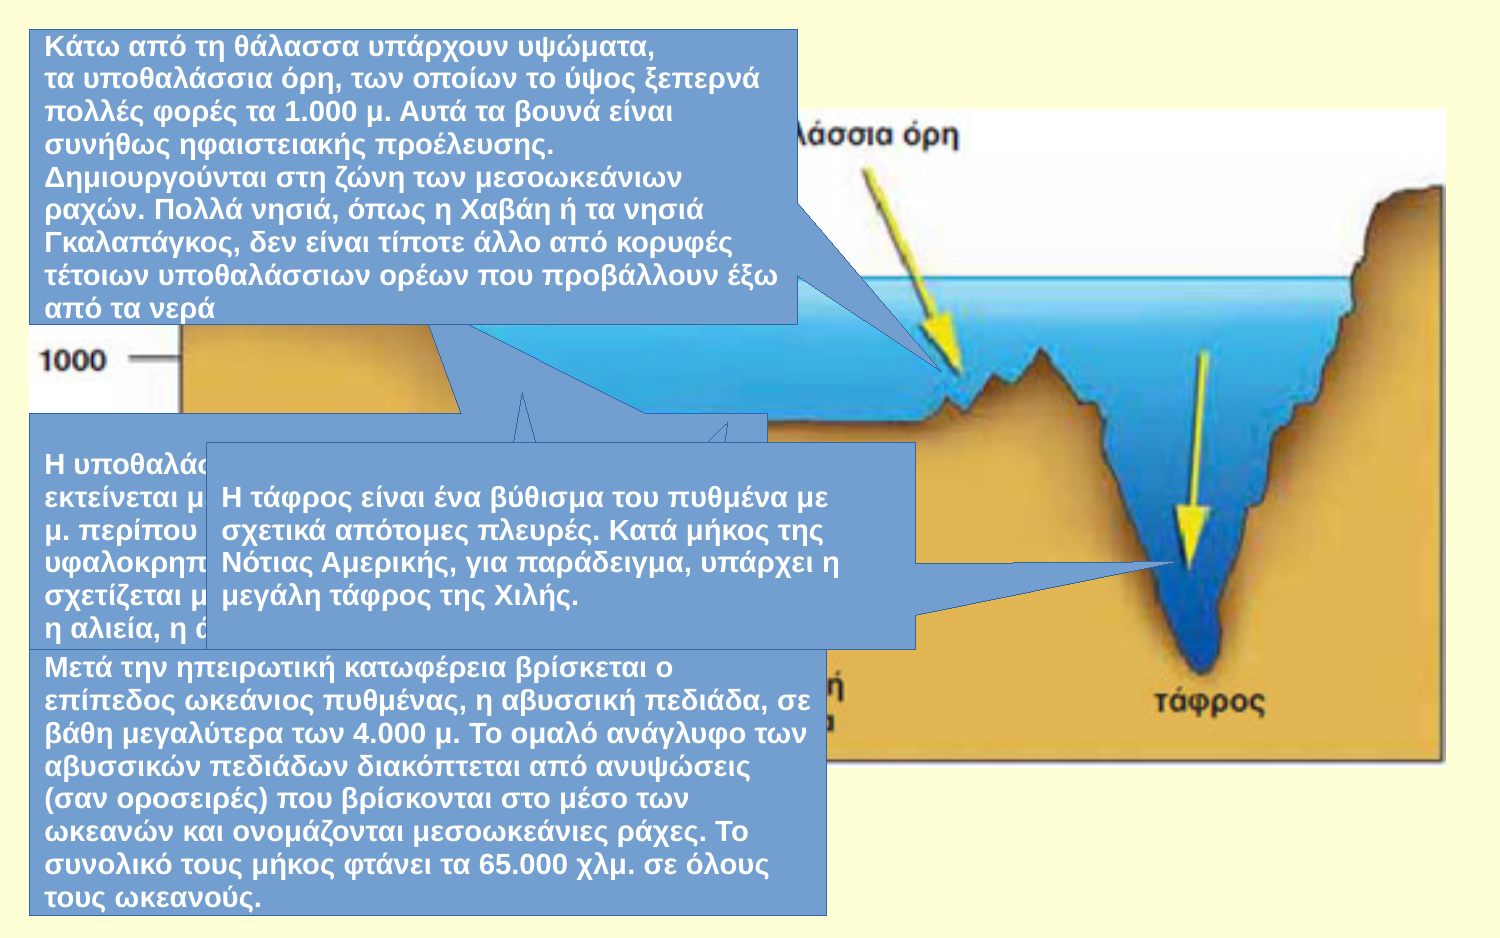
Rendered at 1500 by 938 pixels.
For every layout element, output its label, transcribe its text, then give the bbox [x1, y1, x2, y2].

picture [472, 109, 1446, 768]
text_box H τάφρος είναι ένα βύθισμα του πυθμένα με σχετικά απότομες πλευρές. Κατά μήκος της Νότιας Αμερικής, για παράδειγμα, υπάρχει η μεγάλη τάφρος της Χιλής. [206, 442, 1180, 650]
text_box Mετά την ηπειρωτική κατωφέρεια βρίσκεται ο επίπεδος ωκεάνιος πυθμένας, η αβυσσική πεδιάδα, σε βάθη μεγαλύτερα των 4.000 μ. Το ομαλό ανάγλυφο των αβυσσικών πεδιάδων διακόπτεται από ανυψώσεις (σαν οροσειρές) που βρίσκονται στο μέσο των ωκεανών και ονομάζονται μεσοωκεάνιες ράχες. Το συνολικό τους μήκος φτάνει τα 65.000 χλμ. σε όλους τους ωκεανούς. [29, 649, 827, 916]
picture [29, 325, 460, 413]
text_box H υποθαλάσσια προέκταση της ξηράς που εκτείνεται με μικρή κλίση μέχρι βάθος των 150-200 μ. περίπου αποτελεί την υφαλοκρηπίδα. Η υφαλοκρηπίδα έχει οικονομική σημασία, επειδή σχετίζεται με δραστηριότητες του ανθρώπου όπως η αλιεία, η άντληση πετρελαίου κ.ά. [29, 325, 768, 649]
text_box Kάτω από τη θάλασσα υπάρχουν υψώματα, τα υποθαλάσσια όρη, των οποίων το ύψος ξεπερνά πολλές φορές τα 1.000 μ. Αυτά τα βουνά είναι συνήθως ηφαιστειακής προέλευσης. Δημιουργούνται στη ζώνη των μεσοωκεάνιων ραχών. Πολλά νησιά, όπως η Χαβάη ή τα νησιά Γκαλαπάγκος, δεν είναι τίποτε άλλο από κορυφές τέτοιων υποθαλάσσιων ορέων που προβάλλουν έξω από τα νερά [29, 29, 942, 372]
